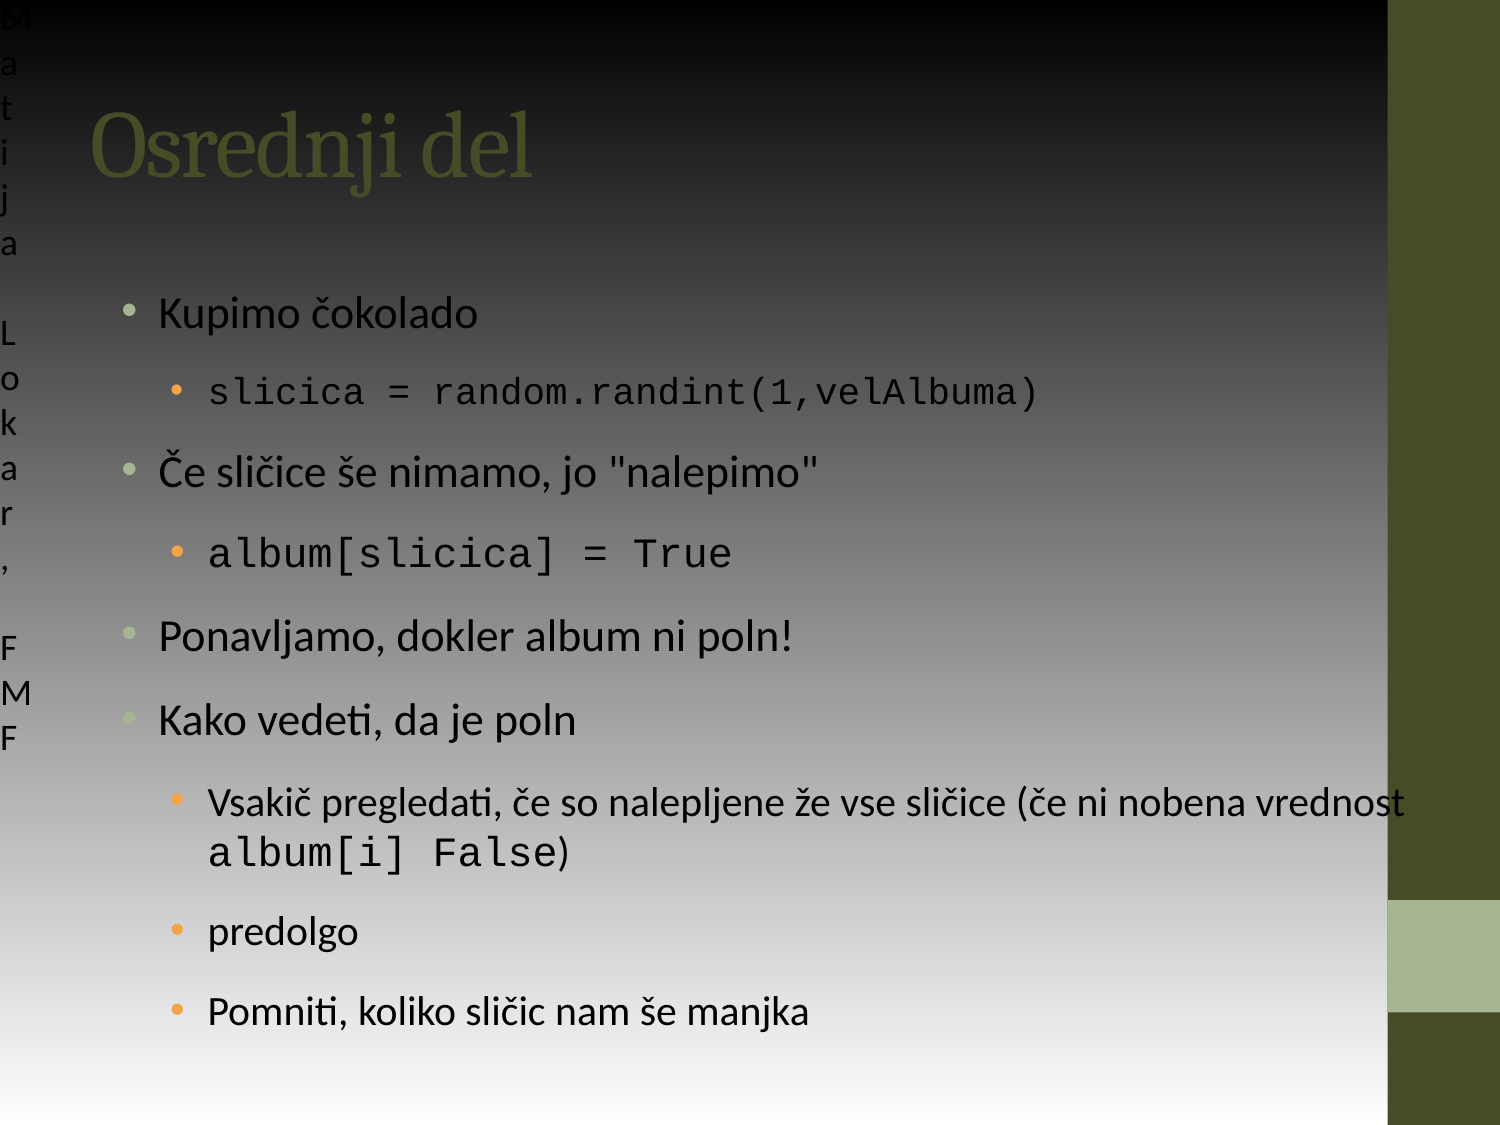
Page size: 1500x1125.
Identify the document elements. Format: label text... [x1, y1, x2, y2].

list Kupimo čokolado slicica = random.randint(1,velAlbuma) Če sličice še nimamo, jo "nalepimo" album[slicica] = True Ponavljamo, dokler album ni poln! Kako vedeti, da je poln Vsakič pregledati, če so nalepljene že vse sličice (če ni nobena vrednost album[i] False) predolgo Pomniti, koliko sličic nam še manjka [87, 275, 1450, 1050]
title Osrednji del [75, 45, 1325, 233]
